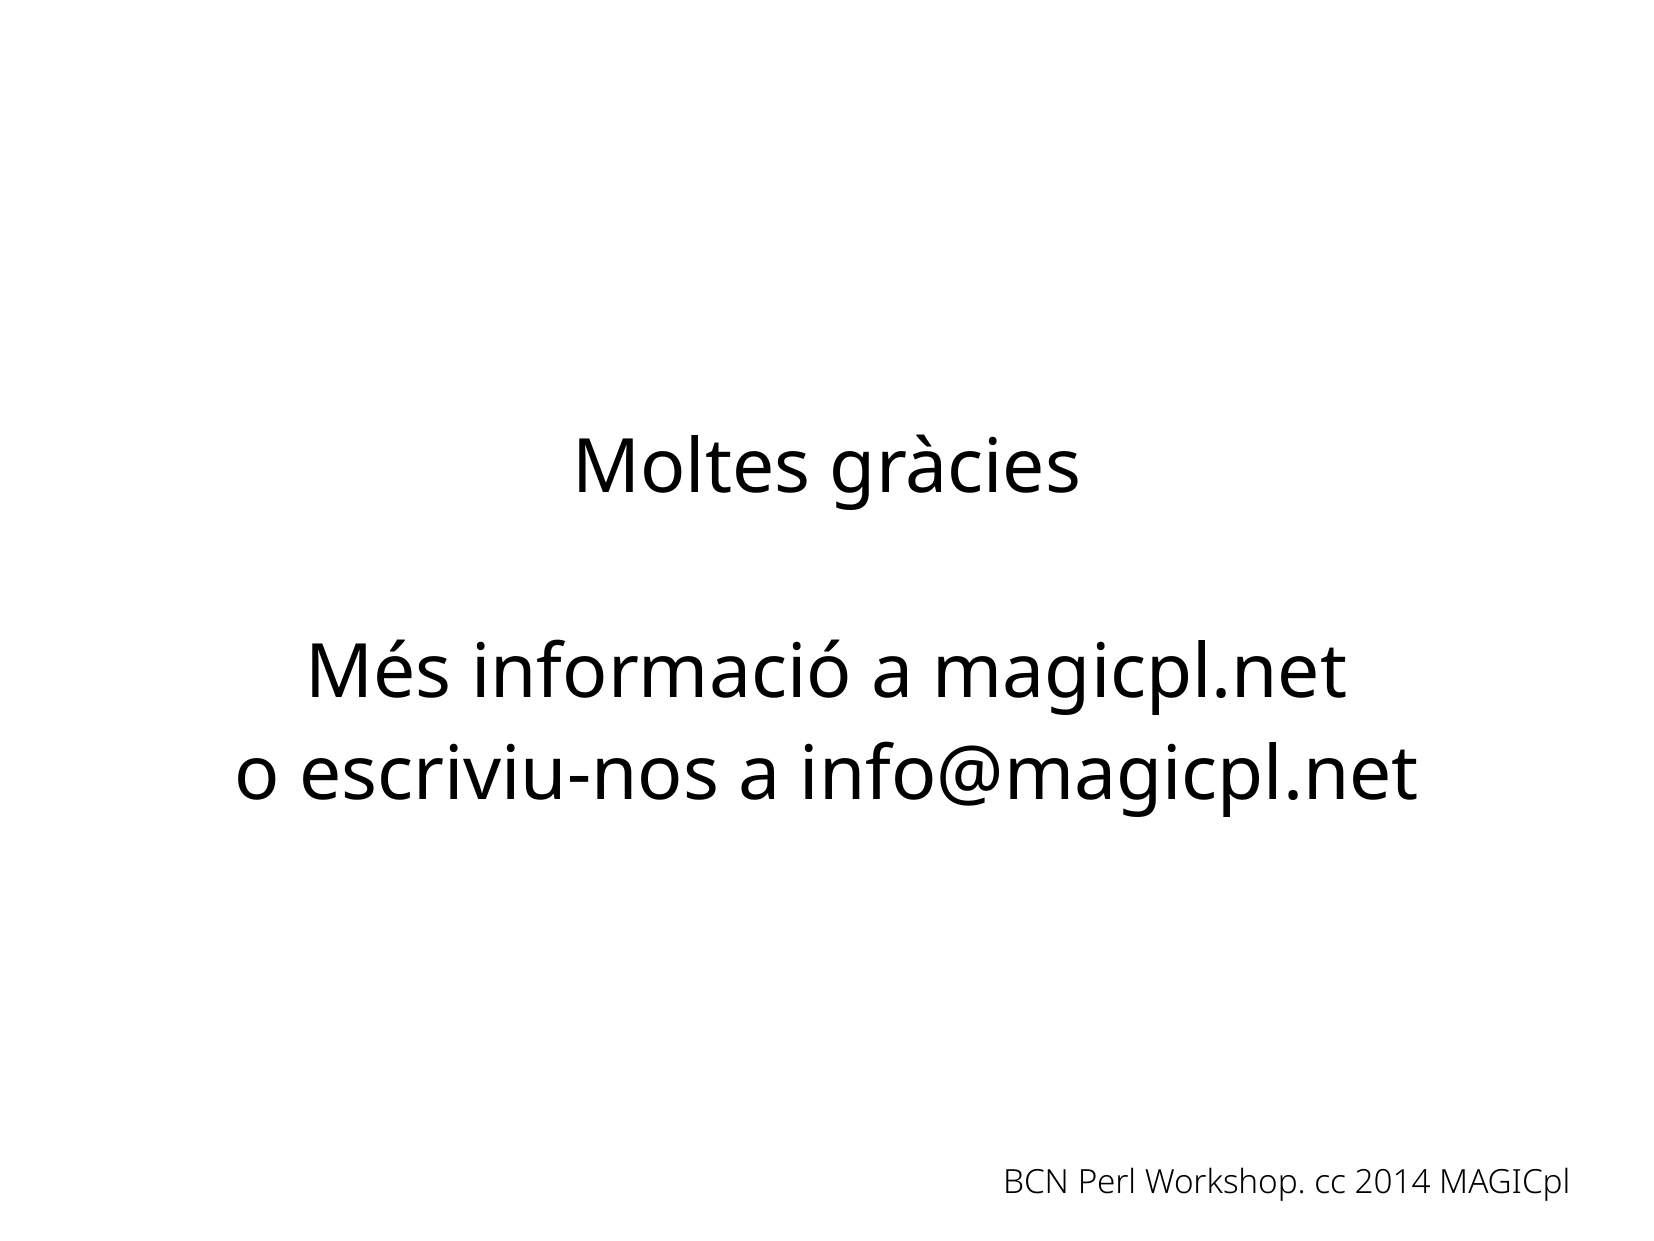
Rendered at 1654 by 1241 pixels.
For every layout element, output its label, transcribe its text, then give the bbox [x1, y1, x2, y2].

title Moltes gràcies Més informació a magicpl.net o escriviu-nos a info@magicpl.net [82, 436, 1571, 798]
title BCN Perl Workshop. cc 2014 MAGICpl [82, 1139, 1571, 1223]
